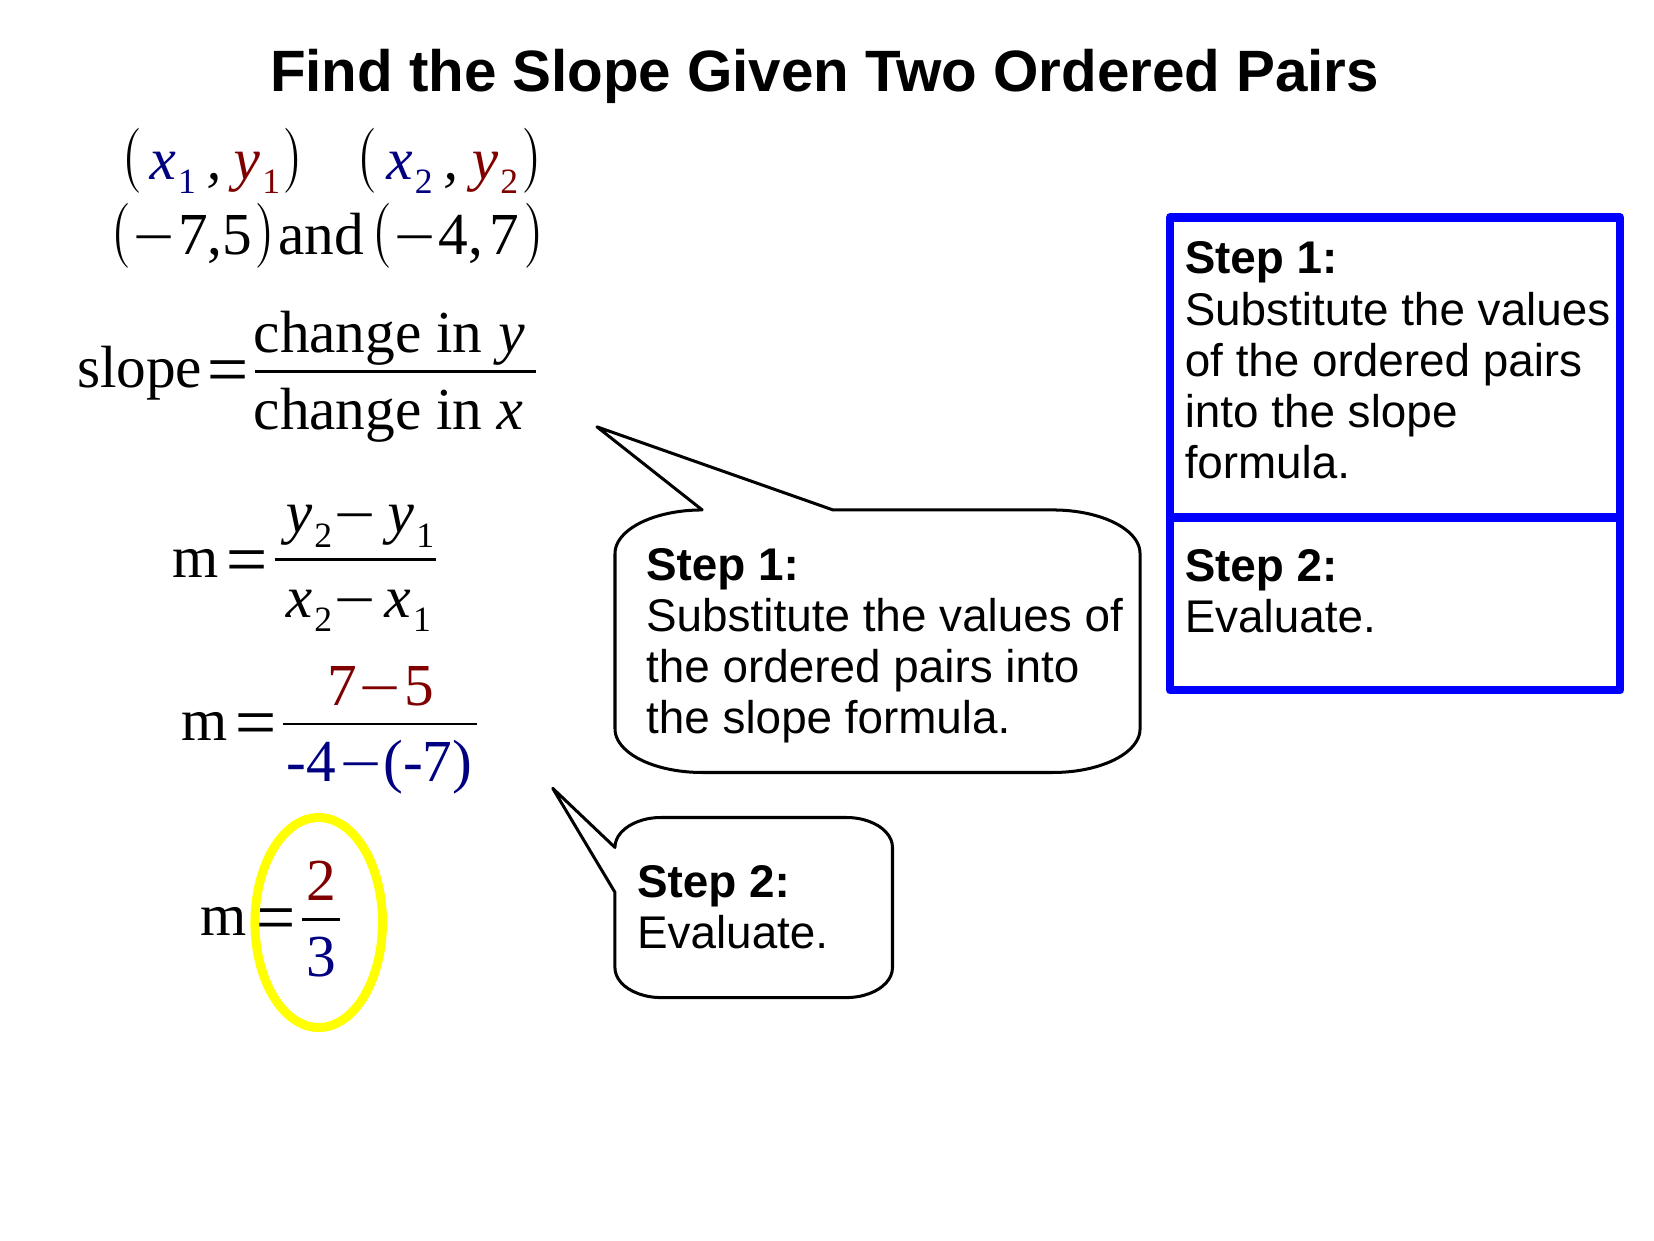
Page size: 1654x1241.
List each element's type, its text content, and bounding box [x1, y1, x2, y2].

chart [260, 847, 349, 991]
text_box Step 1: Substitute the values of the ordered pairs into the slope formula. Step 2: Evaluate. [1170, 225, 1628, 1113]
chart [165, 480, 446, 641]
text_box Step 1: Substitute the values of the ordered pairs into the slope formula. Step 2: Evaluate. [1174, 522, 1616, 686]
chart [105, 126, 549, 271]
text_box Step 2: Evaluate. [552, 788, 893, 998]
chart [192, 847, 268, 991]
chart [173, 652, 486, 796]
text_box Find the Slope Given Two Ordered Pairs [52, 31, 1598, 166]
text_box Step 1: Substitute the values of the ordered pairs into the slope formula. [596, 426, 1141, 773]
text_box Step 1: Substitute the values of the ordered pairs into the slope formula. Step 2: Evaluate. [1174, 225, 1616, 513]
chart [70, 299, 546, 443]
